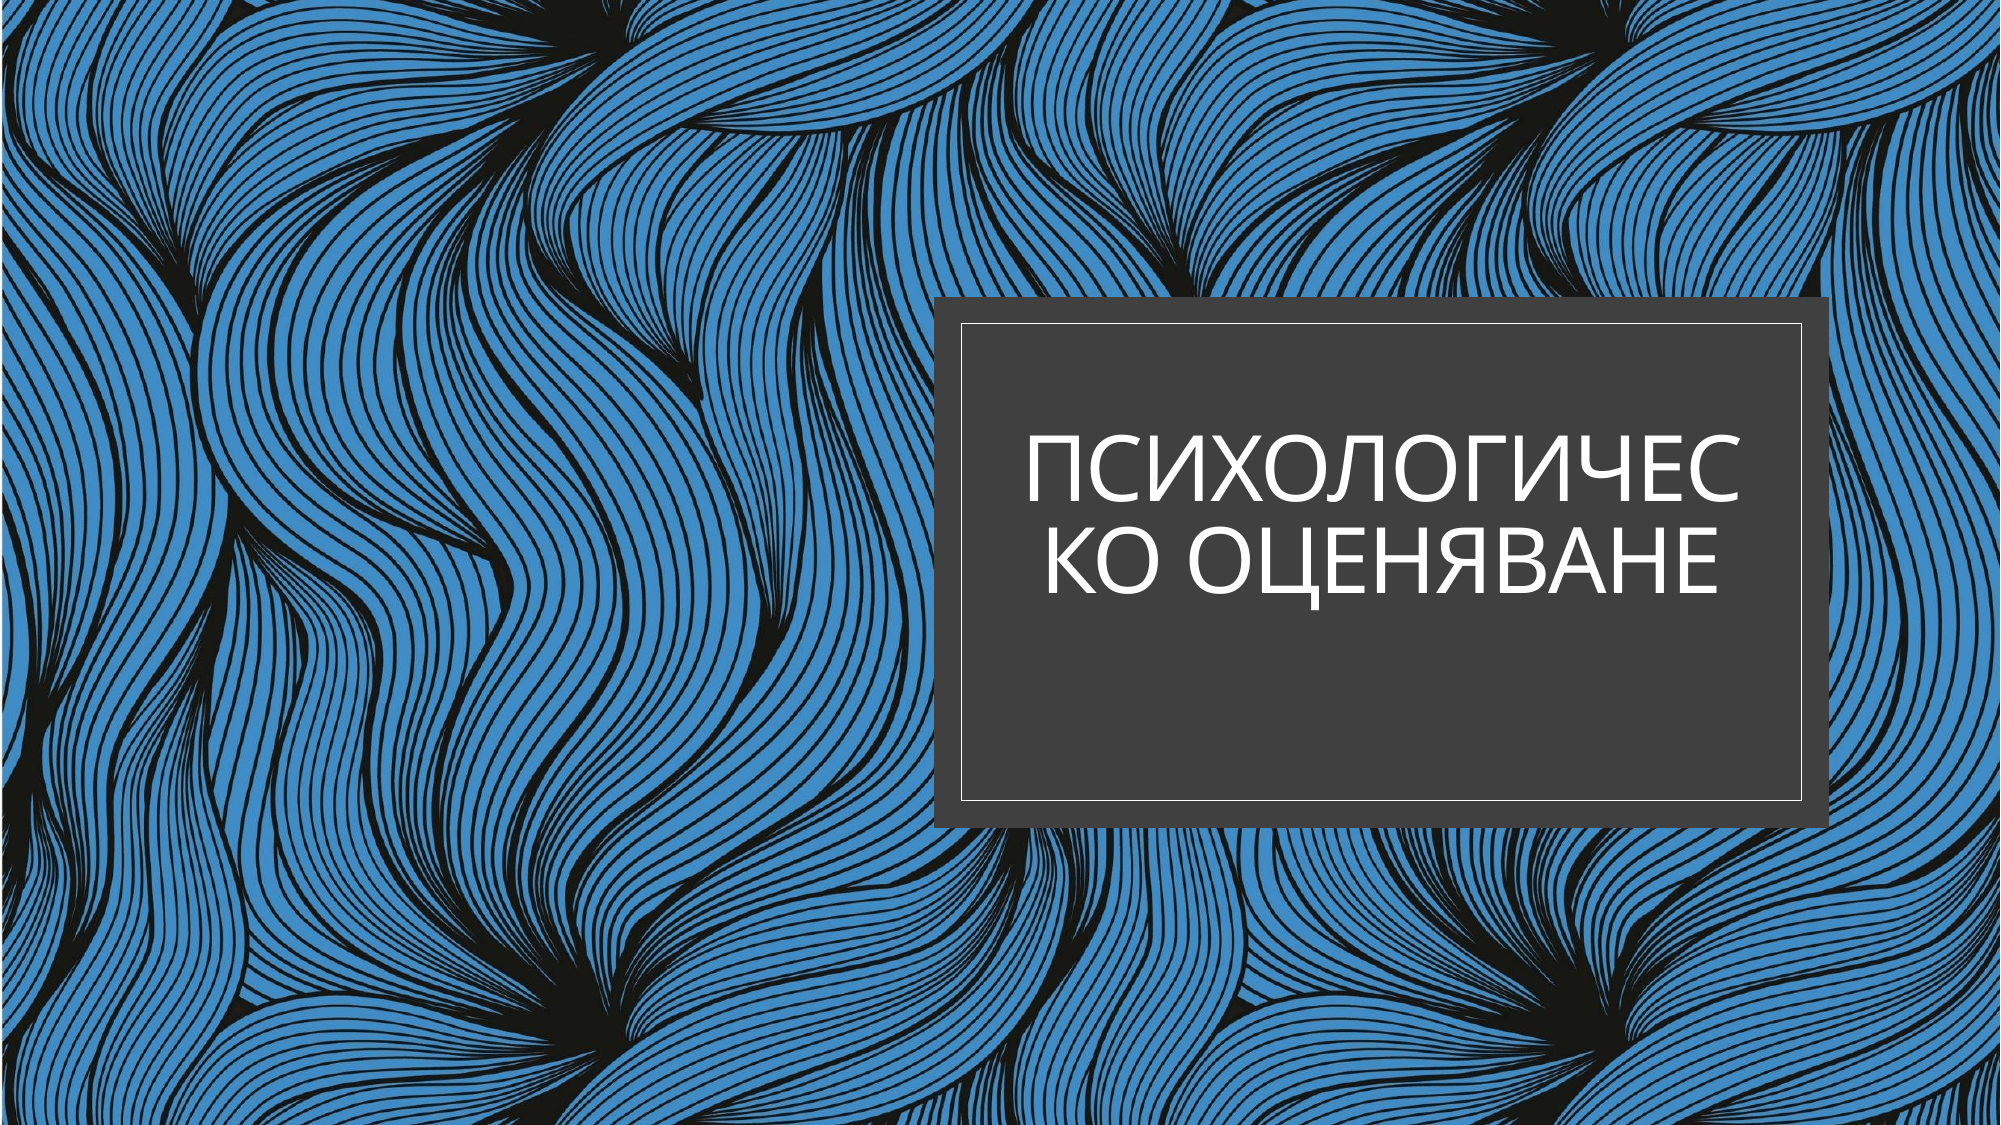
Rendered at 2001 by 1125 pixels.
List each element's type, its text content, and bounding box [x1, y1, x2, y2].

text_box [934, 297, 1829, 828]
title Психологическо оценяване [989, 386, 1774, 654]
picture [0, 0, 2000, 1125]
